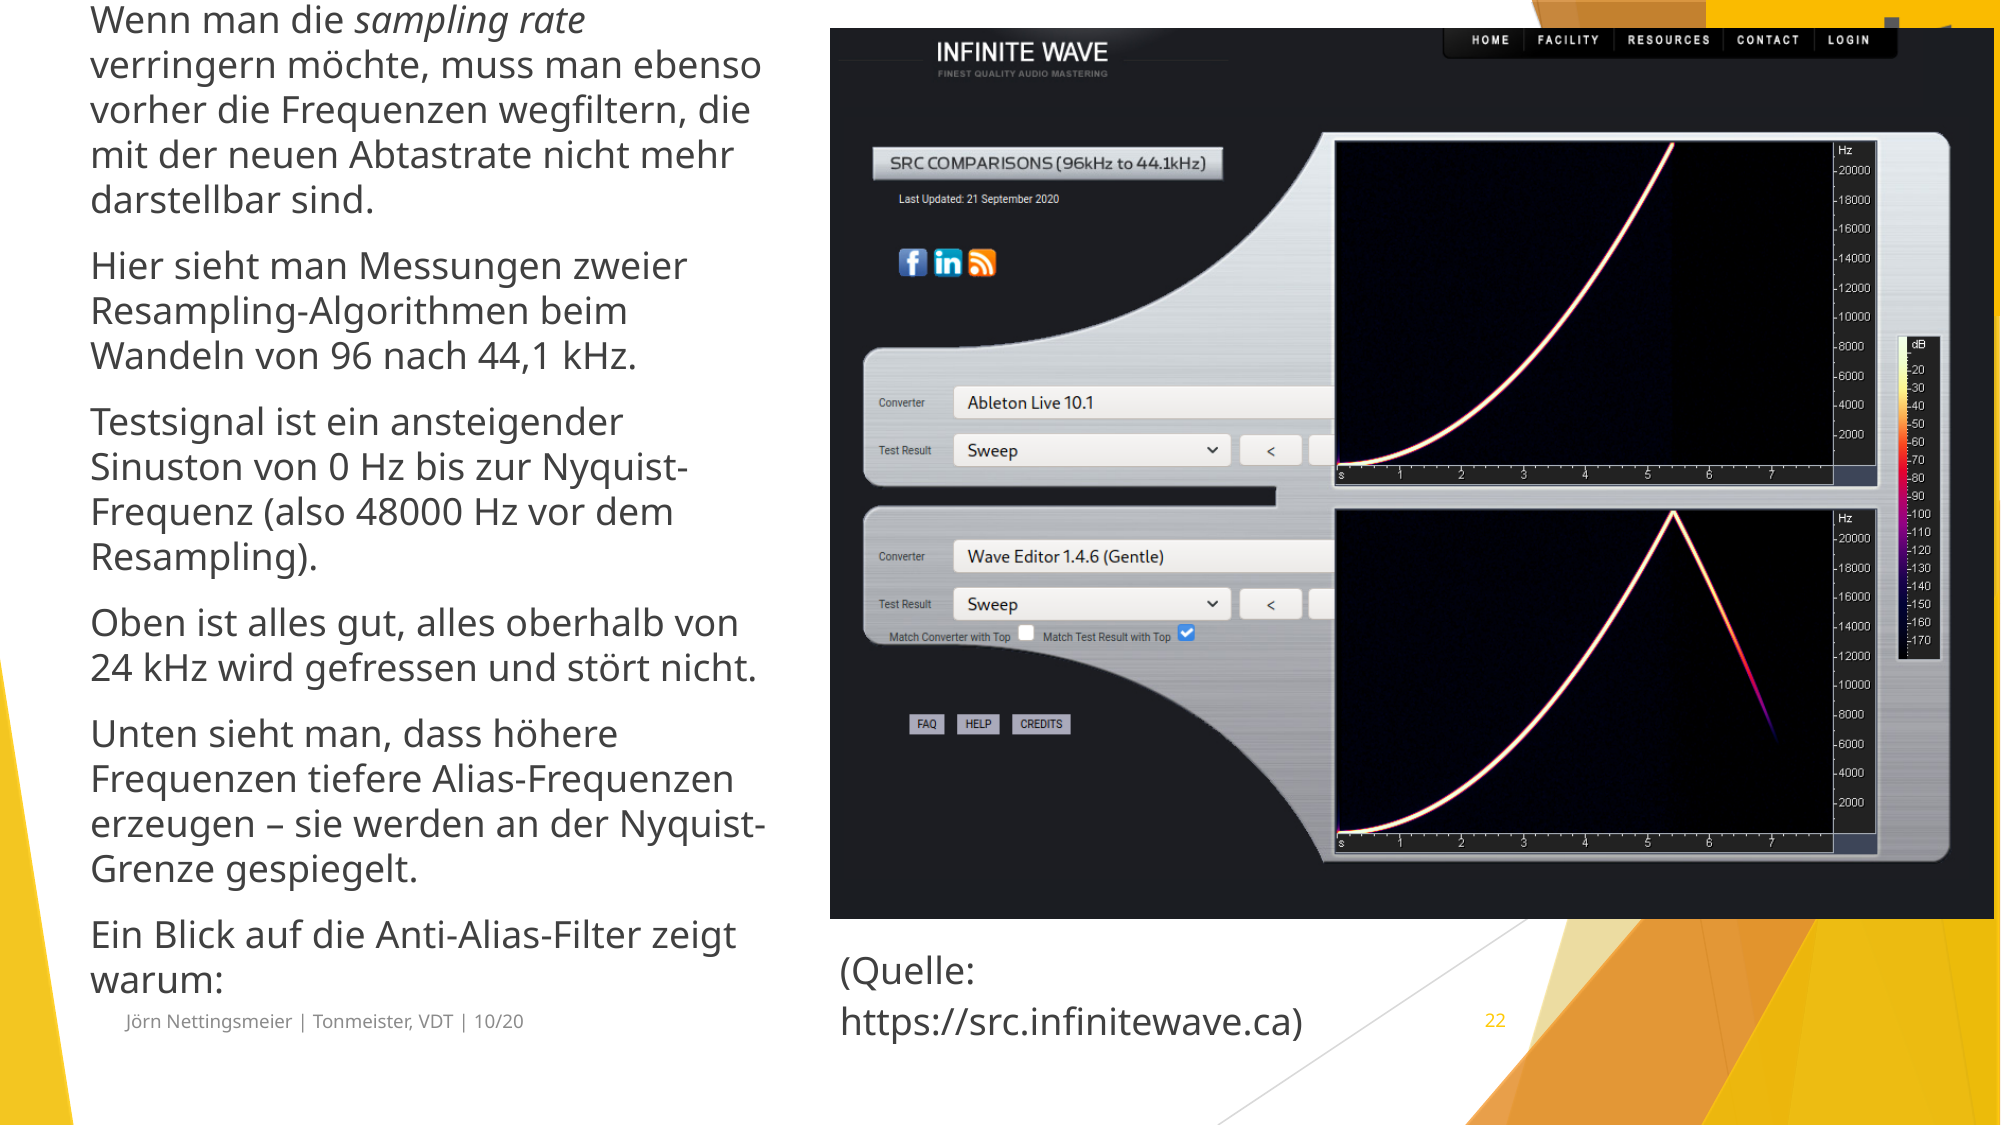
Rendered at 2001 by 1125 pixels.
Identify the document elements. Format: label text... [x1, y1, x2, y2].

text_box Jörn Nettingsmeier | Tonmeister, VDT | 10/20 [111, 991, 1145, 1051]
picture [830, 0, 2000, 919]
text_box (Quelle: https://src.infinitewave.ca) [825, 937, 1435, 997]
slide_number <number> [1409, 991, 1522, 1051]
list Wenn man die sampling rate verringern möchte, muss man ebenso vorher die Frequenzen wegfiltern, die mit der neuen Abtastrate nicht mehr darstellbar sind. Hier sieht man Messungen zweier Resampling-Algorithmen beim Wandeln von 96 nach 44,1 kHz. Testsignal ist ein ansteigender Sinuston von 0 Hz bis zur Nyquist-Frequenz (also 48000 Hz vor dem Resampling). Oben ist alles gut, alles oberhalb von 24 kHz wird gefressen und stört nicht. Unten sieht man, dass höhere Frequenzen tiefere Alias-Frequenzen erzeugen – sie werden an der Nyquist-Grenze gespiegelt. Ein Blick auf die Anti-Alias-Filter zeigt warum: [75, 451, 789, 677]
